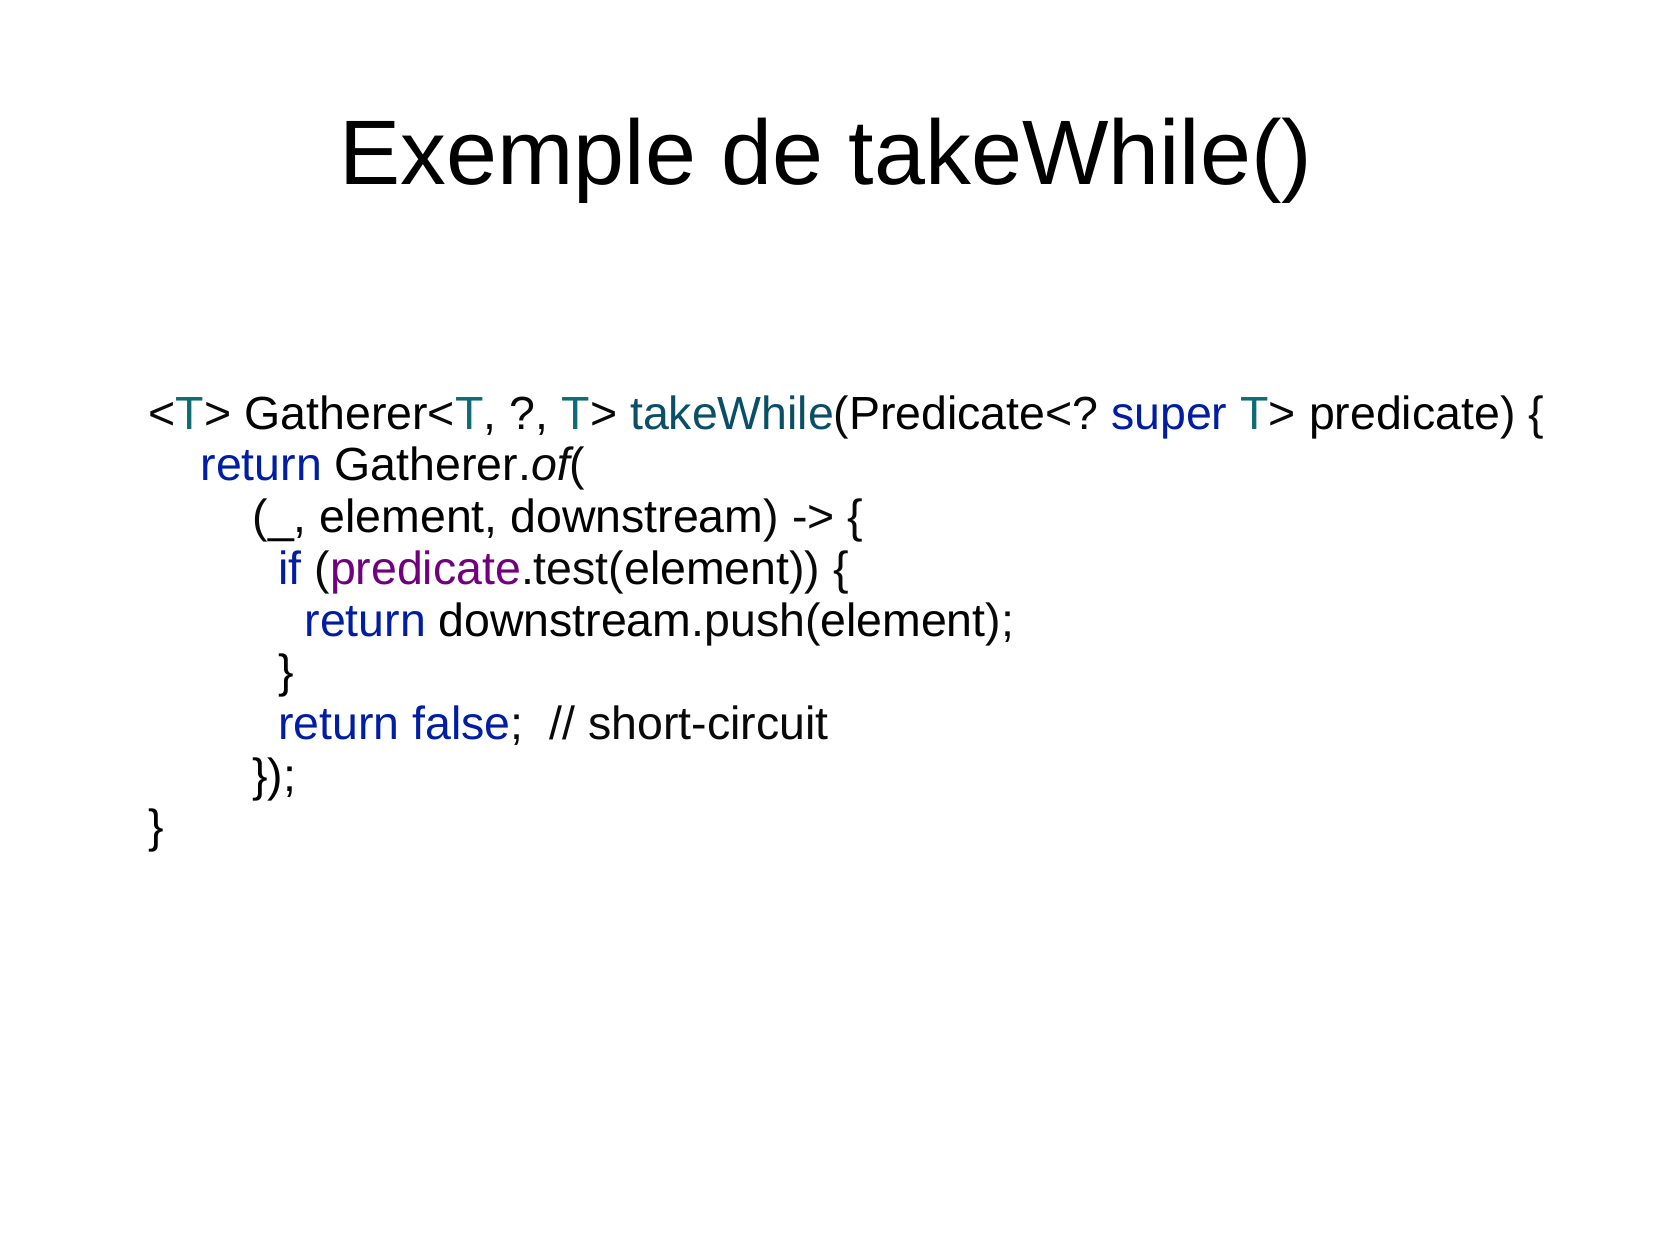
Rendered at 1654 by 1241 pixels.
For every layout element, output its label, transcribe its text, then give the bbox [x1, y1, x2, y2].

list <T> Gatherer<T, ?, T> takeWhile(Predicate<? super T> predicate) { return Gatherer.of( (_, element, downstream) -> { if (predicate.test(element)) { return downstream.push(element); } return false; // short-circuit }); } [82, 290, 1571, 1010]
title Exemple de takeWhile() [82, 49, 1571, 257]
